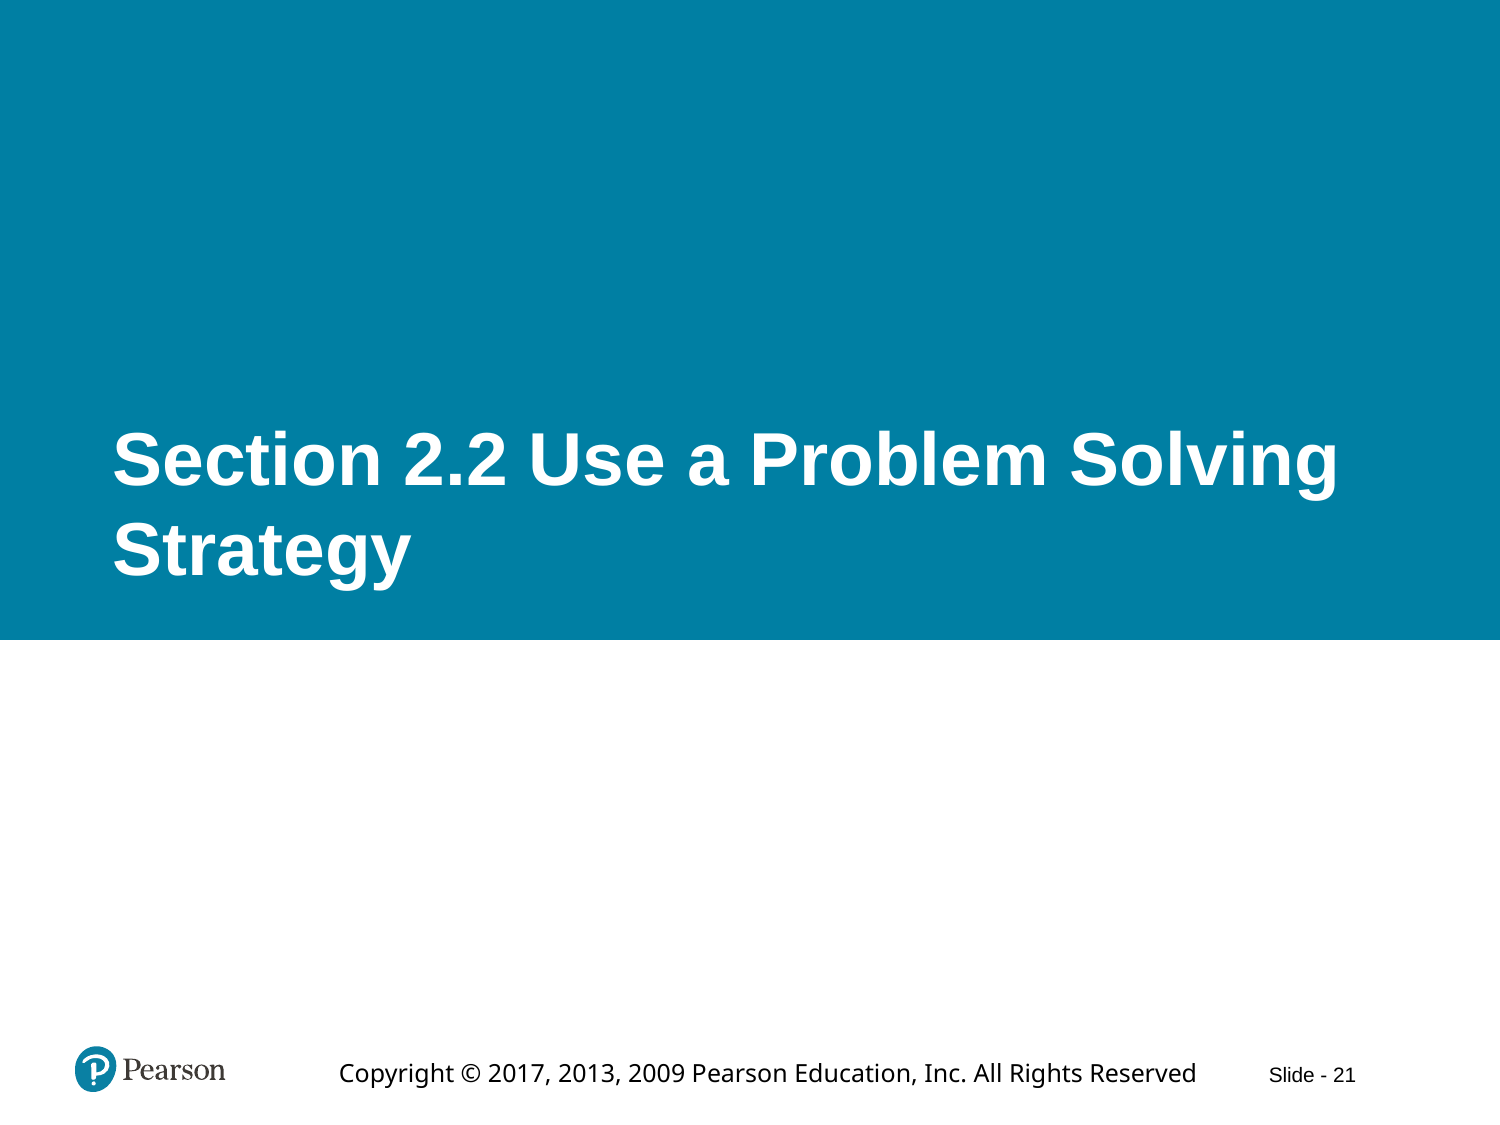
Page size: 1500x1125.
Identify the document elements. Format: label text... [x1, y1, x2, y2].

title Section 2.2 Use a Problem Solving Strategy [112, 125, 1388, 591]
